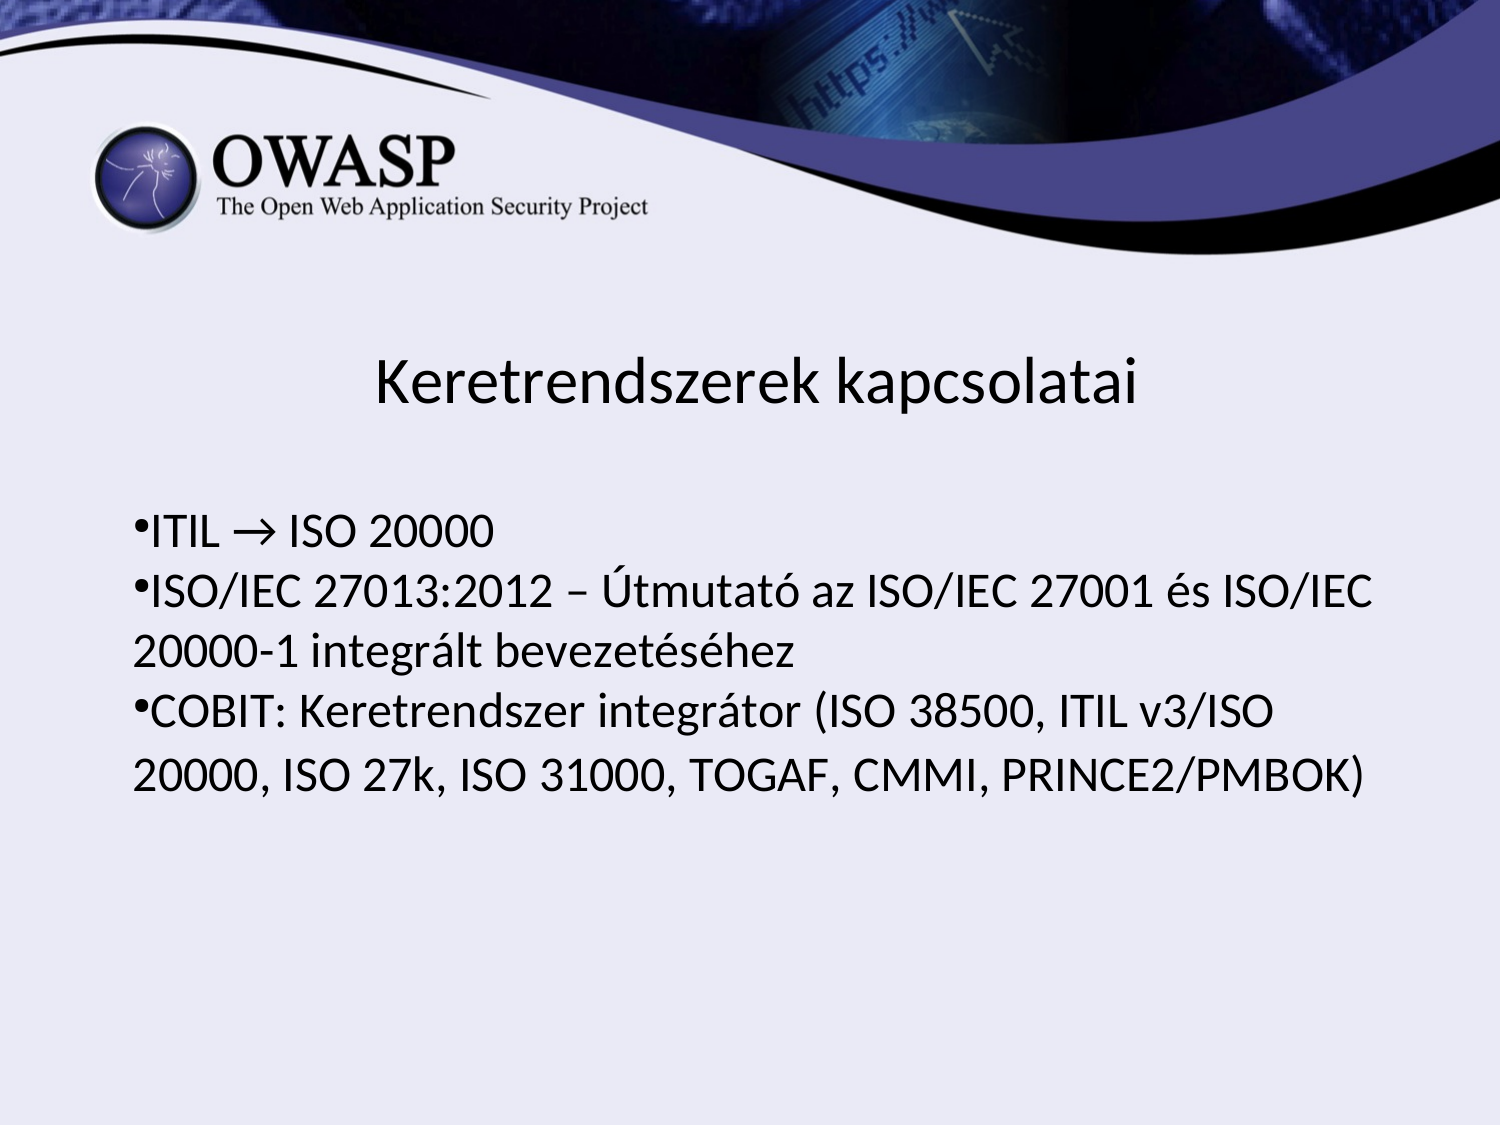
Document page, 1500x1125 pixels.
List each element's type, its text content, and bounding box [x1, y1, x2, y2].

picture [0, 0, 1500, 1125]
text_box Keretrendszerek kapcsolatai ITIL → ISO 20000 ISO/IEC 27013:2012 – Útmutató az ISO/IEC 27001 és ISO/IEC 20000-1 integrált bevezetéséhez COBIT: Keretrendszer integrátor (ISO 38500, ITIL v3/ISO 20000, ISO 27k, ISO 31000, TOGAF, CMMI, PRINCE2/PMBOK) [118, 329, 1397, 930]
